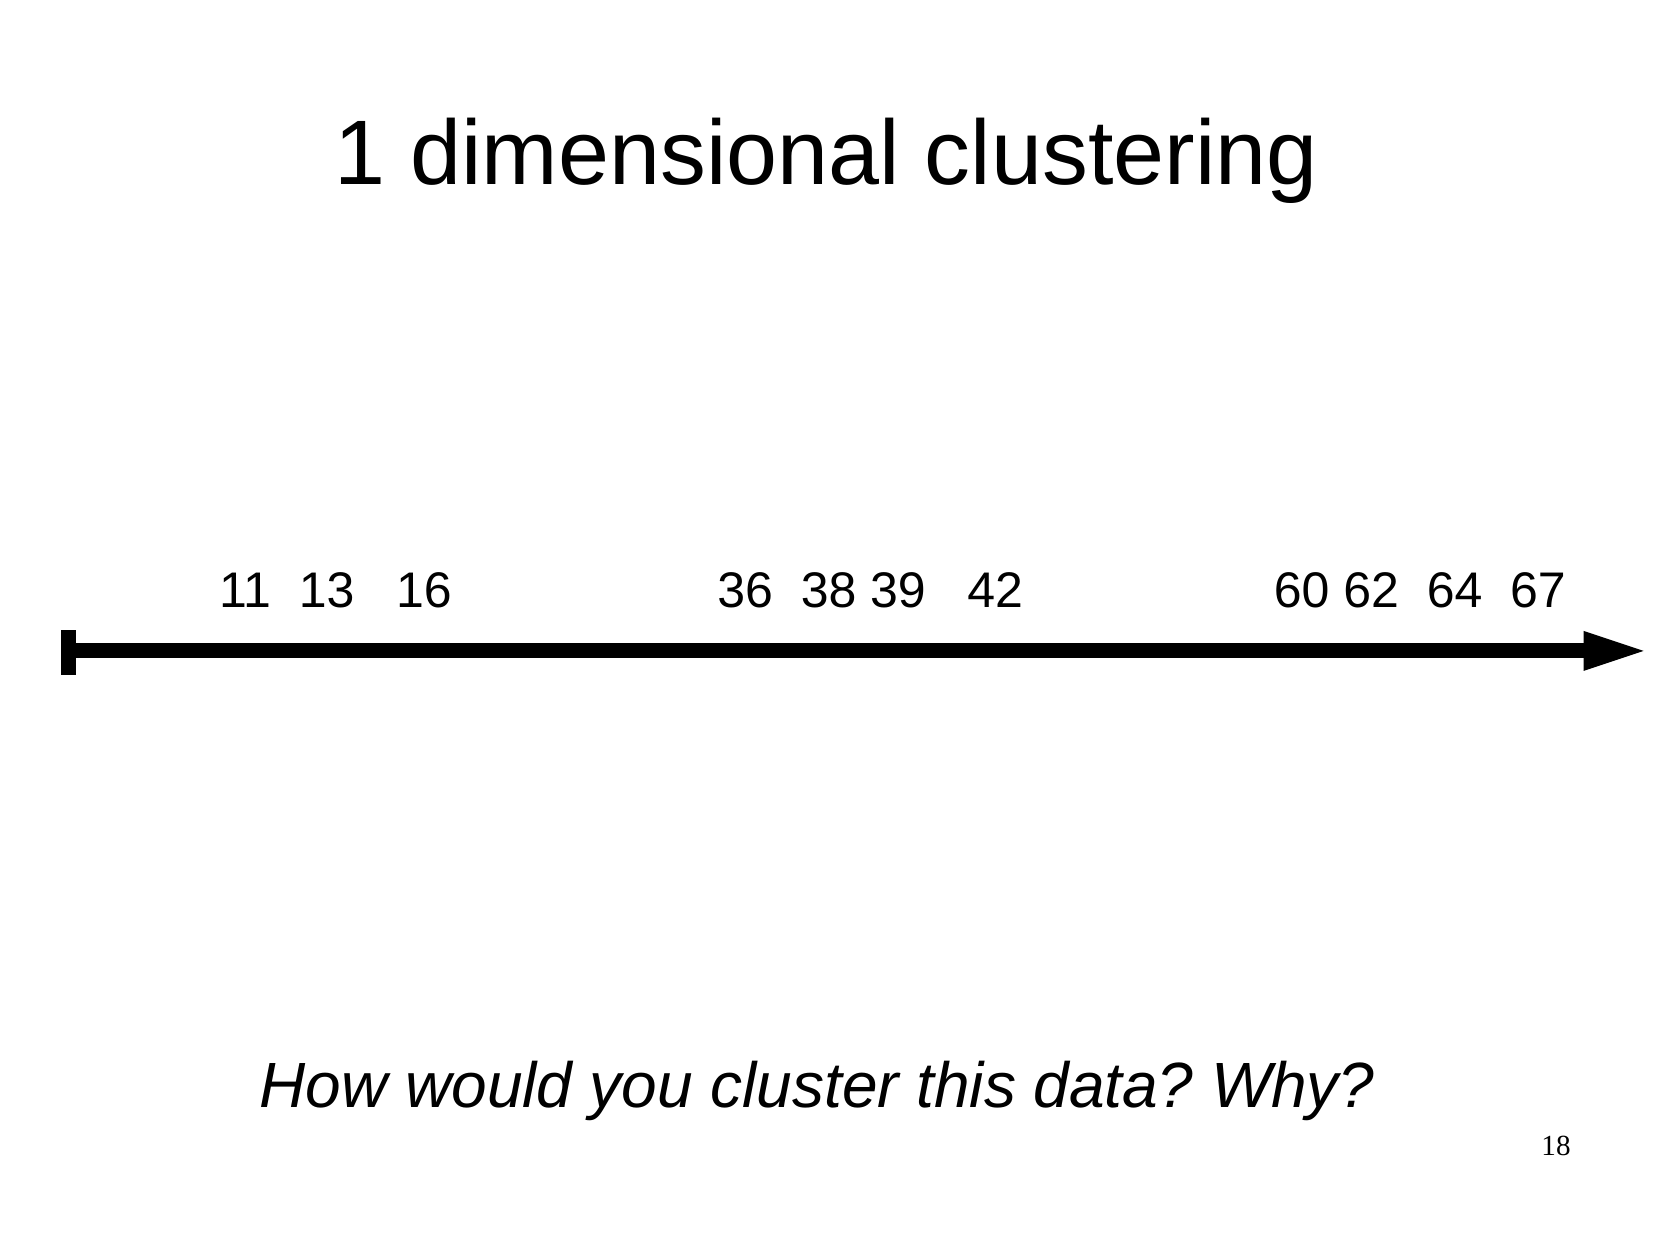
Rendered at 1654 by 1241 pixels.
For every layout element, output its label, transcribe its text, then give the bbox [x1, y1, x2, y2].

text_box 5 11 13 16 25 36 38 39 42 60 62 64 67 [36, 555, 1601, 627]
text_box How would you cluster this data? Why? [191, 1050, 1425, 1140]
title 1 dimensional clustering [82, 49, 1571, 257]
